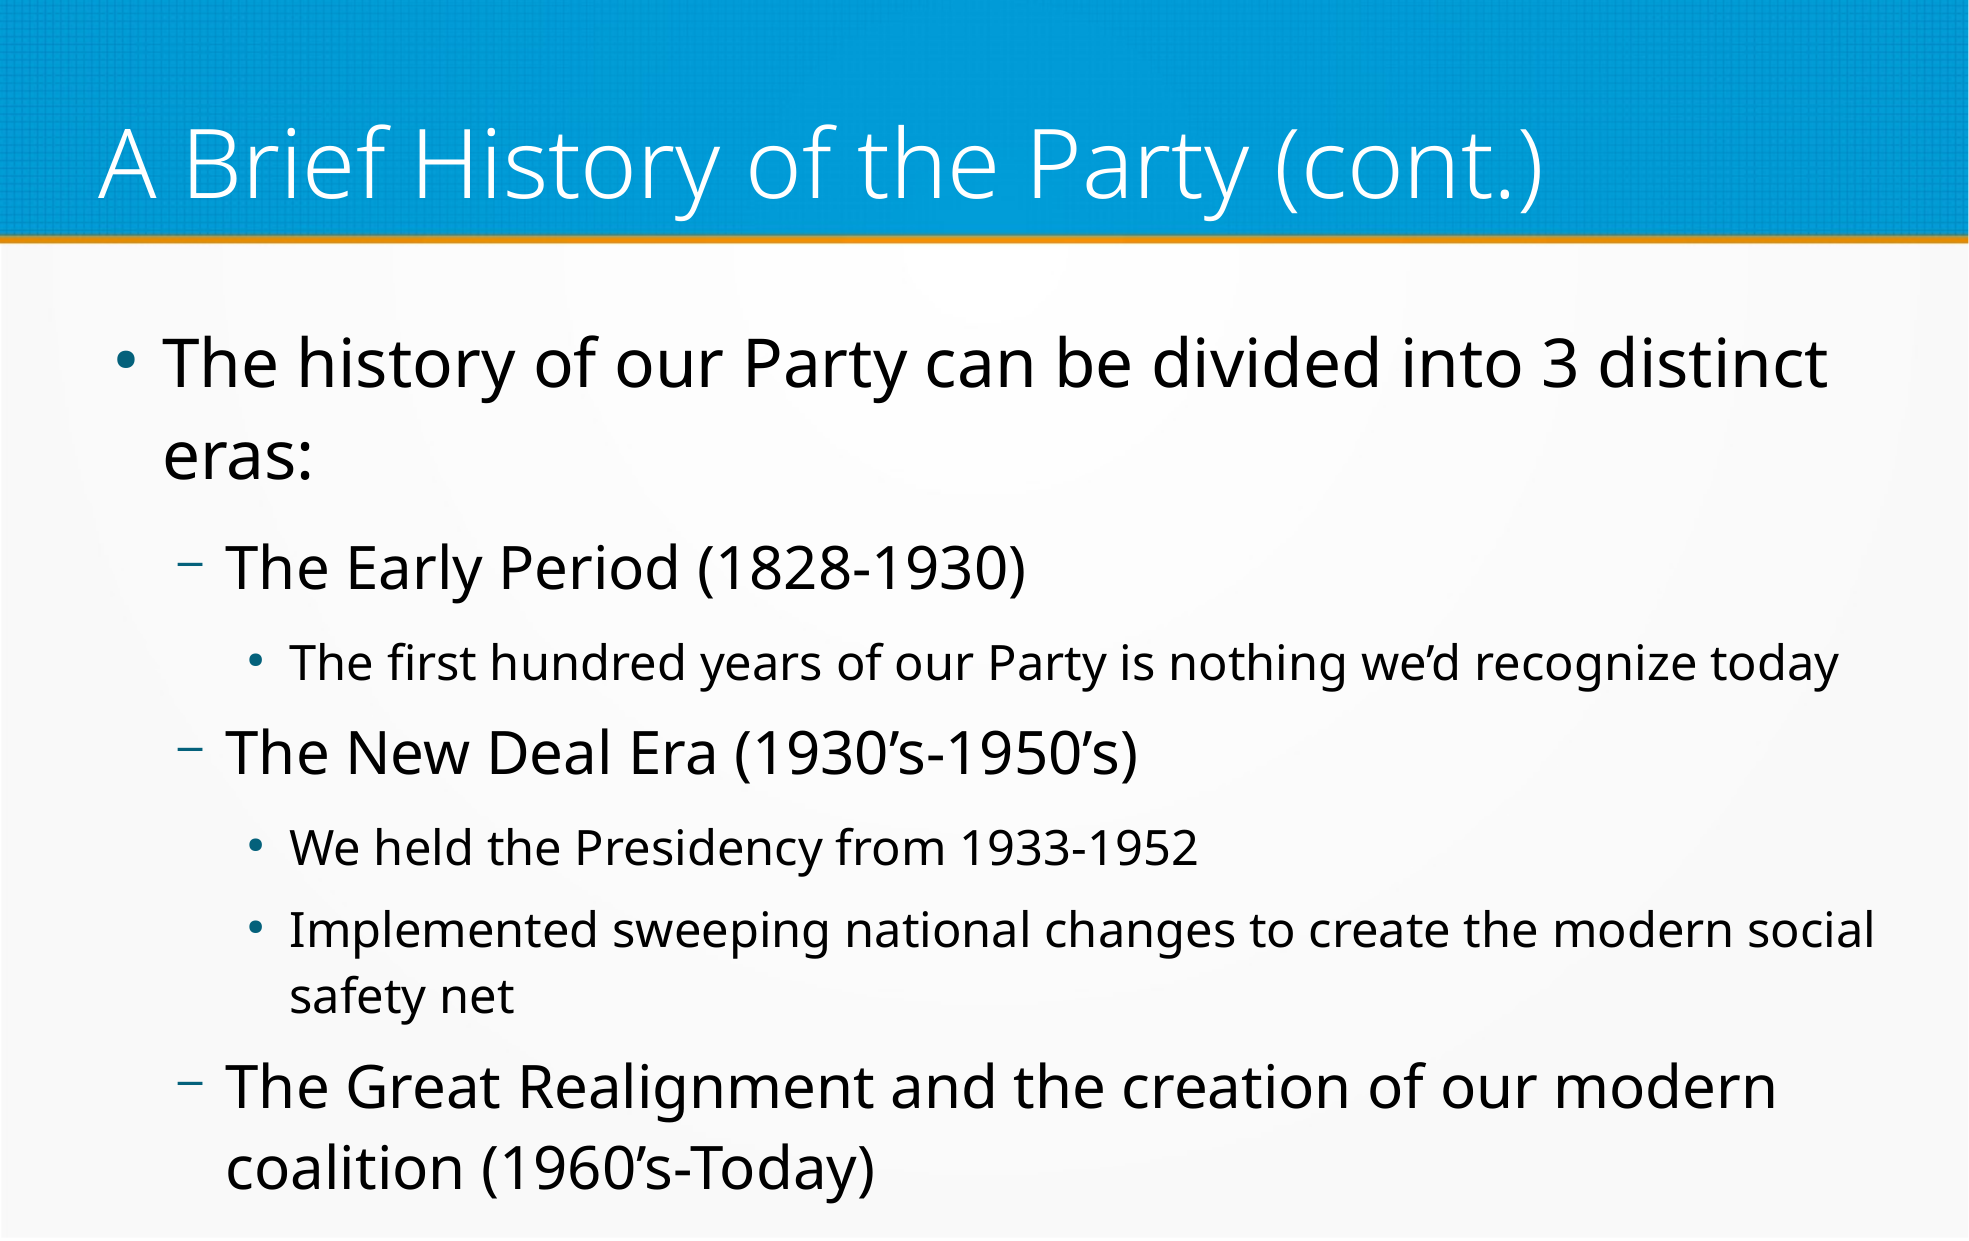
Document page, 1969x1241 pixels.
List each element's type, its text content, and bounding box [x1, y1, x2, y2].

list The history of our Party can be divided into 3 distinct eras: The Early Period (1828-1930) The first hundred years of our Party is nothing we’d recognize today The New Deal Era (1930’s-1950’s) We held the Presidency from 1933-1952 Implemented sweeping national changes to create the modern social safety net The Great Realignment and the creation of our modern coalition (1960’s-Today) [98, 315, 1936, 1216]
picture [0, 233, 1969, 1241]
title A Brief History of the Party (cont.) [98, 19, 1870, 227]
